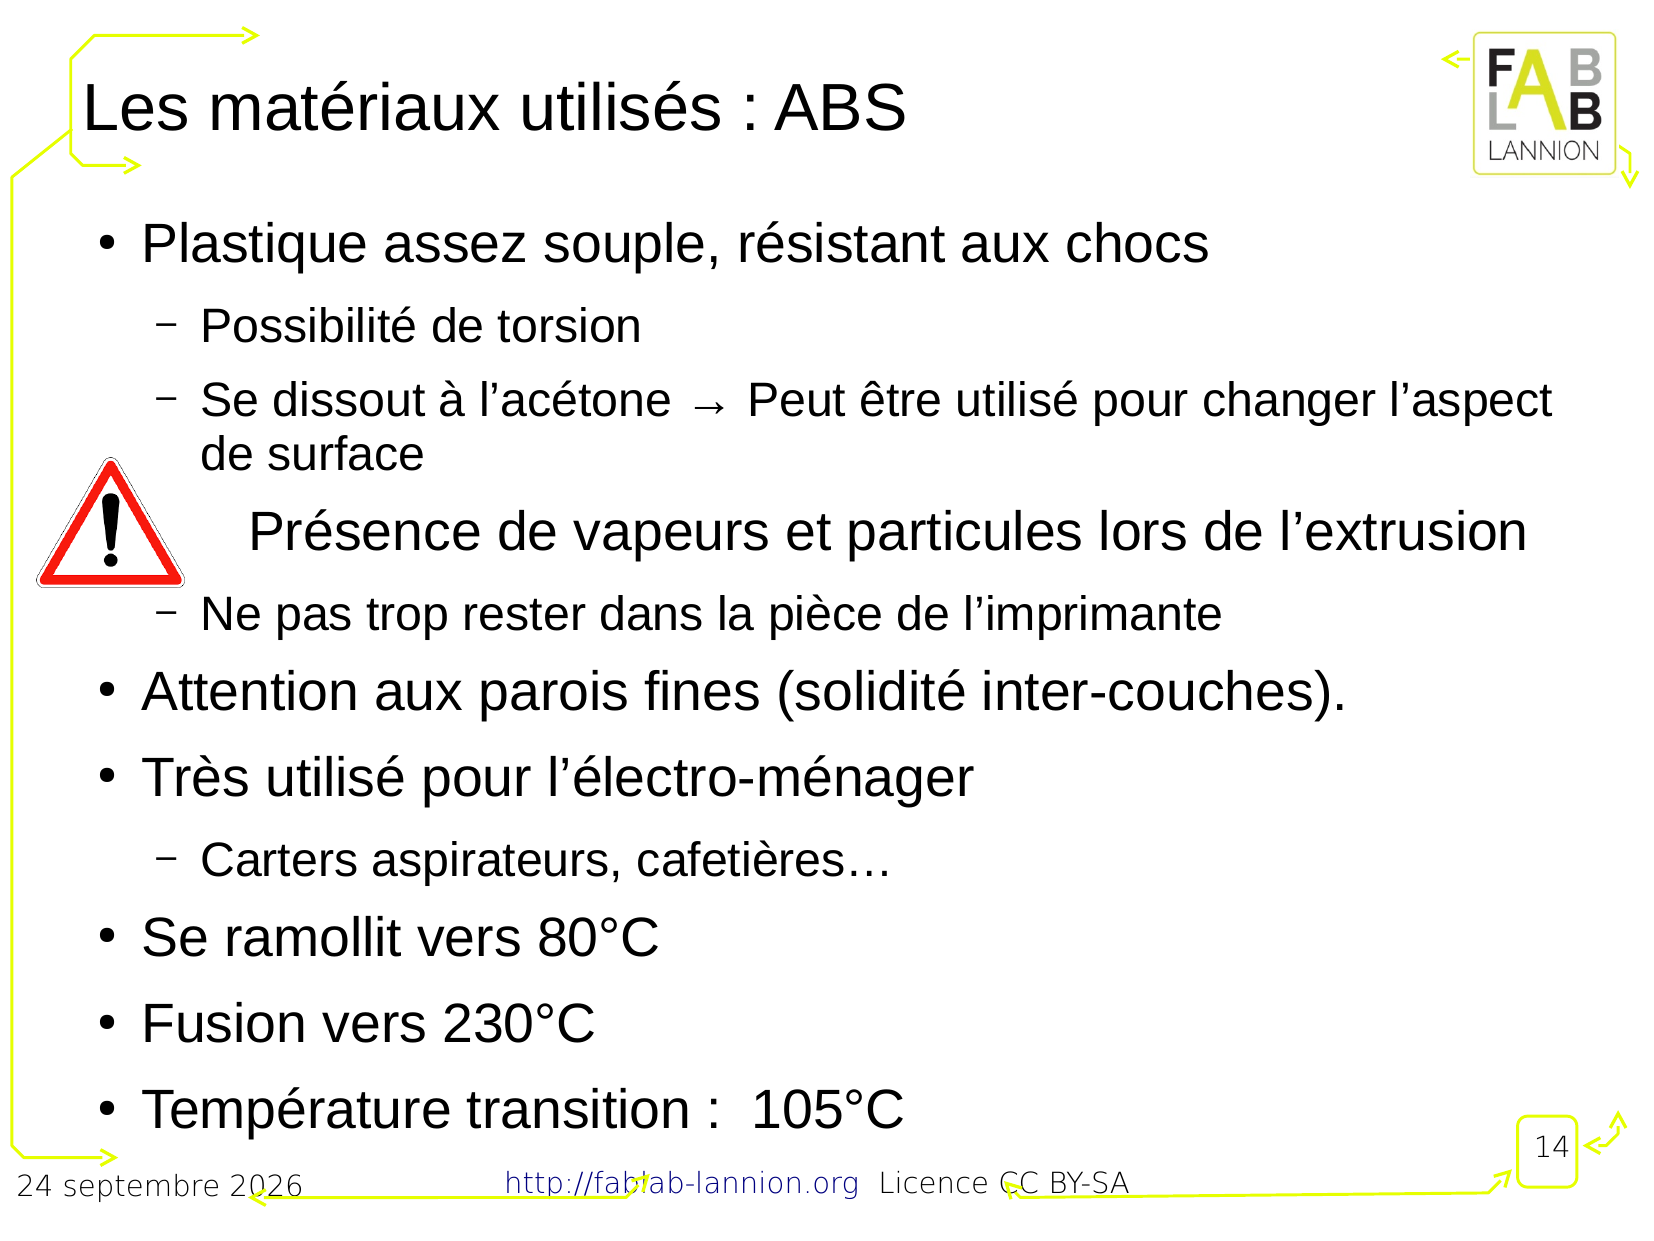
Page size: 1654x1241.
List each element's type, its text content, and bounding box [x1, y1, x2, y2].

picture [1470, 29, 1619, 178]
picture [36, 457, 185, 588]
title Les matériaux utilisés : ABS [82, 49, 1441, 166]
list Plastique assez souple, résistant aux chocs Possibilité de torsion Se dissout à l’acétone → Peut être utilisé pour changer l’aspect de surface Présence de vapeurs et particules lors de l’extrusion Ne pas trop rester dans la pièce de l’imprimante Attention aux parois fines (solidité inter-couches). Très utilisé pour l’électro-ménager Carters aspirateurs, cafetières… Se ramollit vers 80°C Fusion vers 230°C Température transition : 105°C [82, 212, 1571, 1146]
